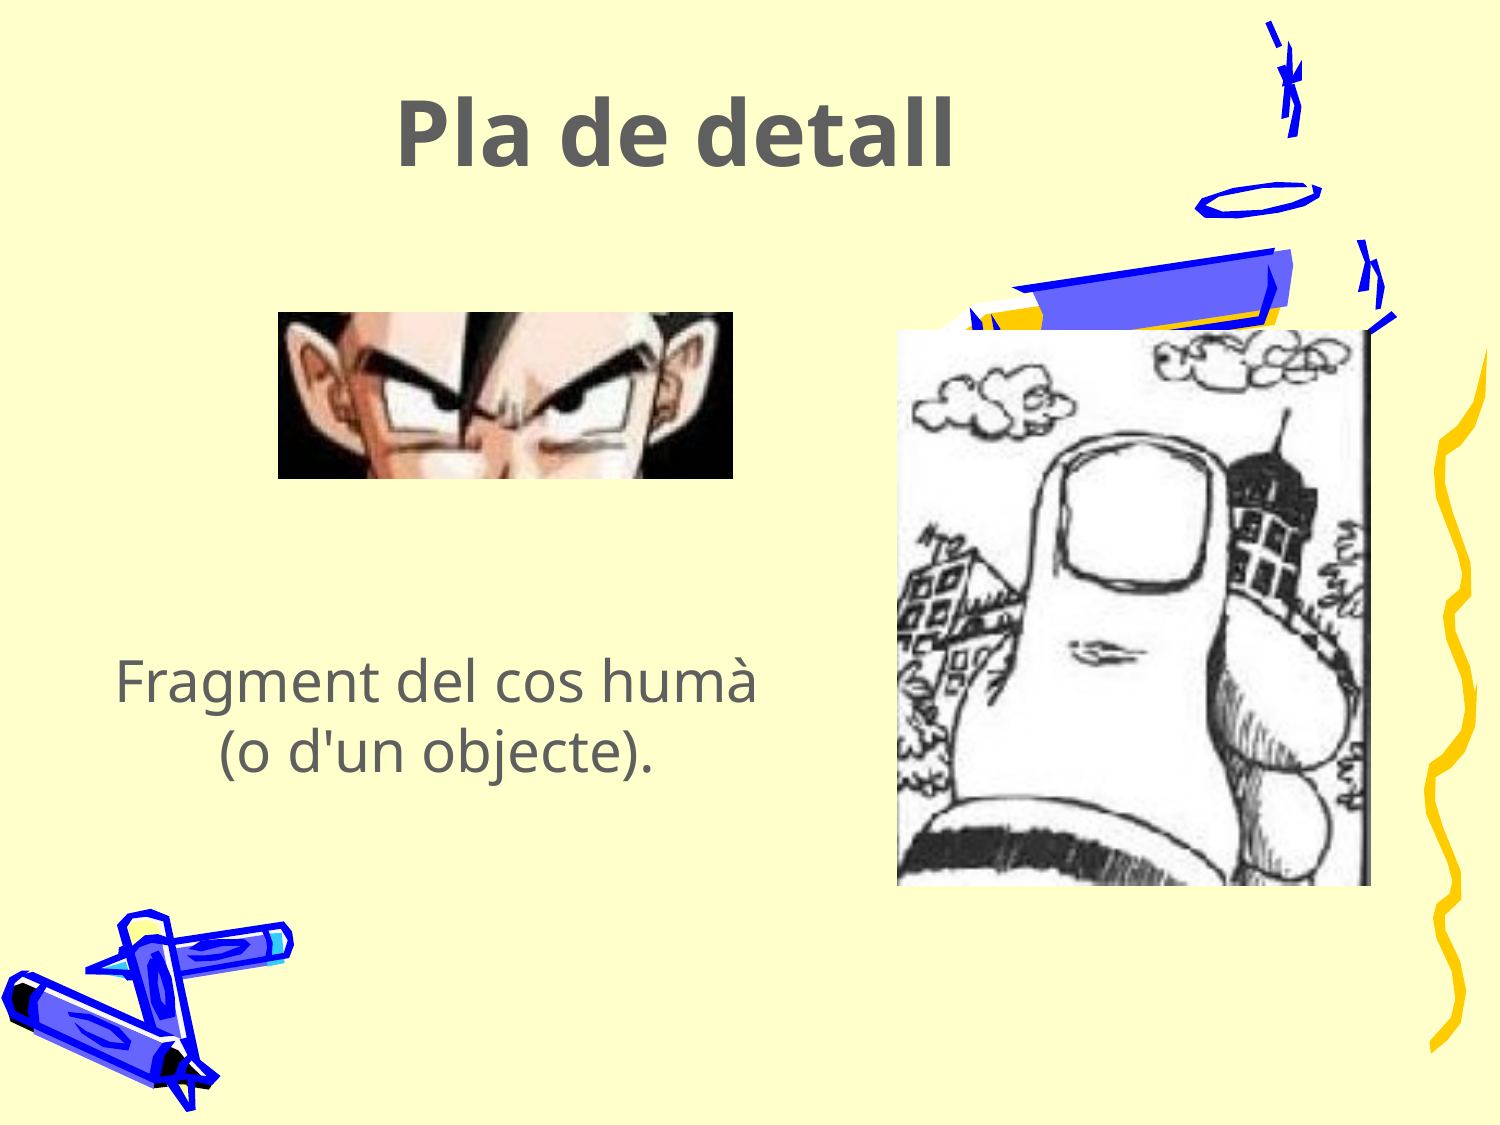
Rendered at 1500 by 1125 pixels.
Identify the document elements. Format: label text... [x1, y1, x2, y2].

picture [278, 312, 733, 479]
text_box Fragment del cos humà (o d'un objecte). [141, 578, 733, 851]
title Pla de detall [112, 67, 1240, 193]
picture [897, 330, 1371, 886]
